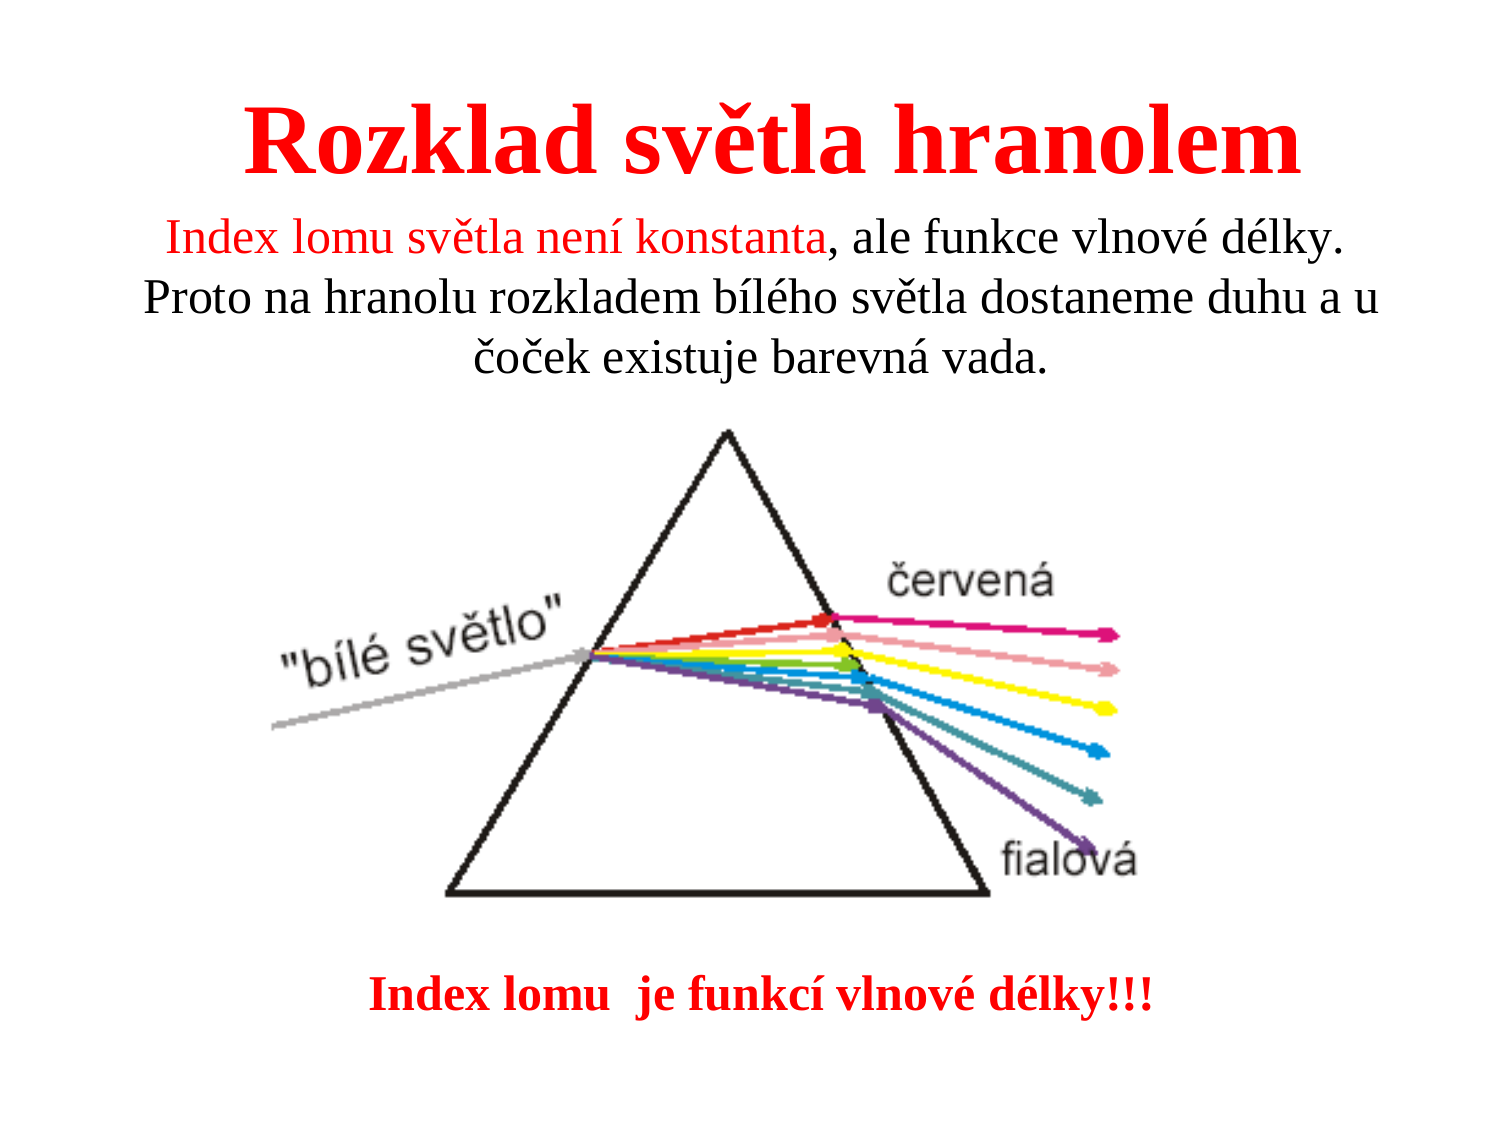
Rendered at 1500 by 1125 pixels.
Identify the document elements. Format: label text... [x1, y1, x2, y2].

text_box Rozklad světla hranolem [135, 66, 1412, 196]
picture [194, 408, 1243, 937]
text_box Index lomu je funkcí vlnové délky!!! [242, 952, 1282, 1028]
text_box Index lomu světla není konstanta, ale funkce vlnové délky. Proto na hranolu rozkladem bílého světla dostaneme duhu a u čoček existuje barevná vada. [100, 196, 1424, 392]
